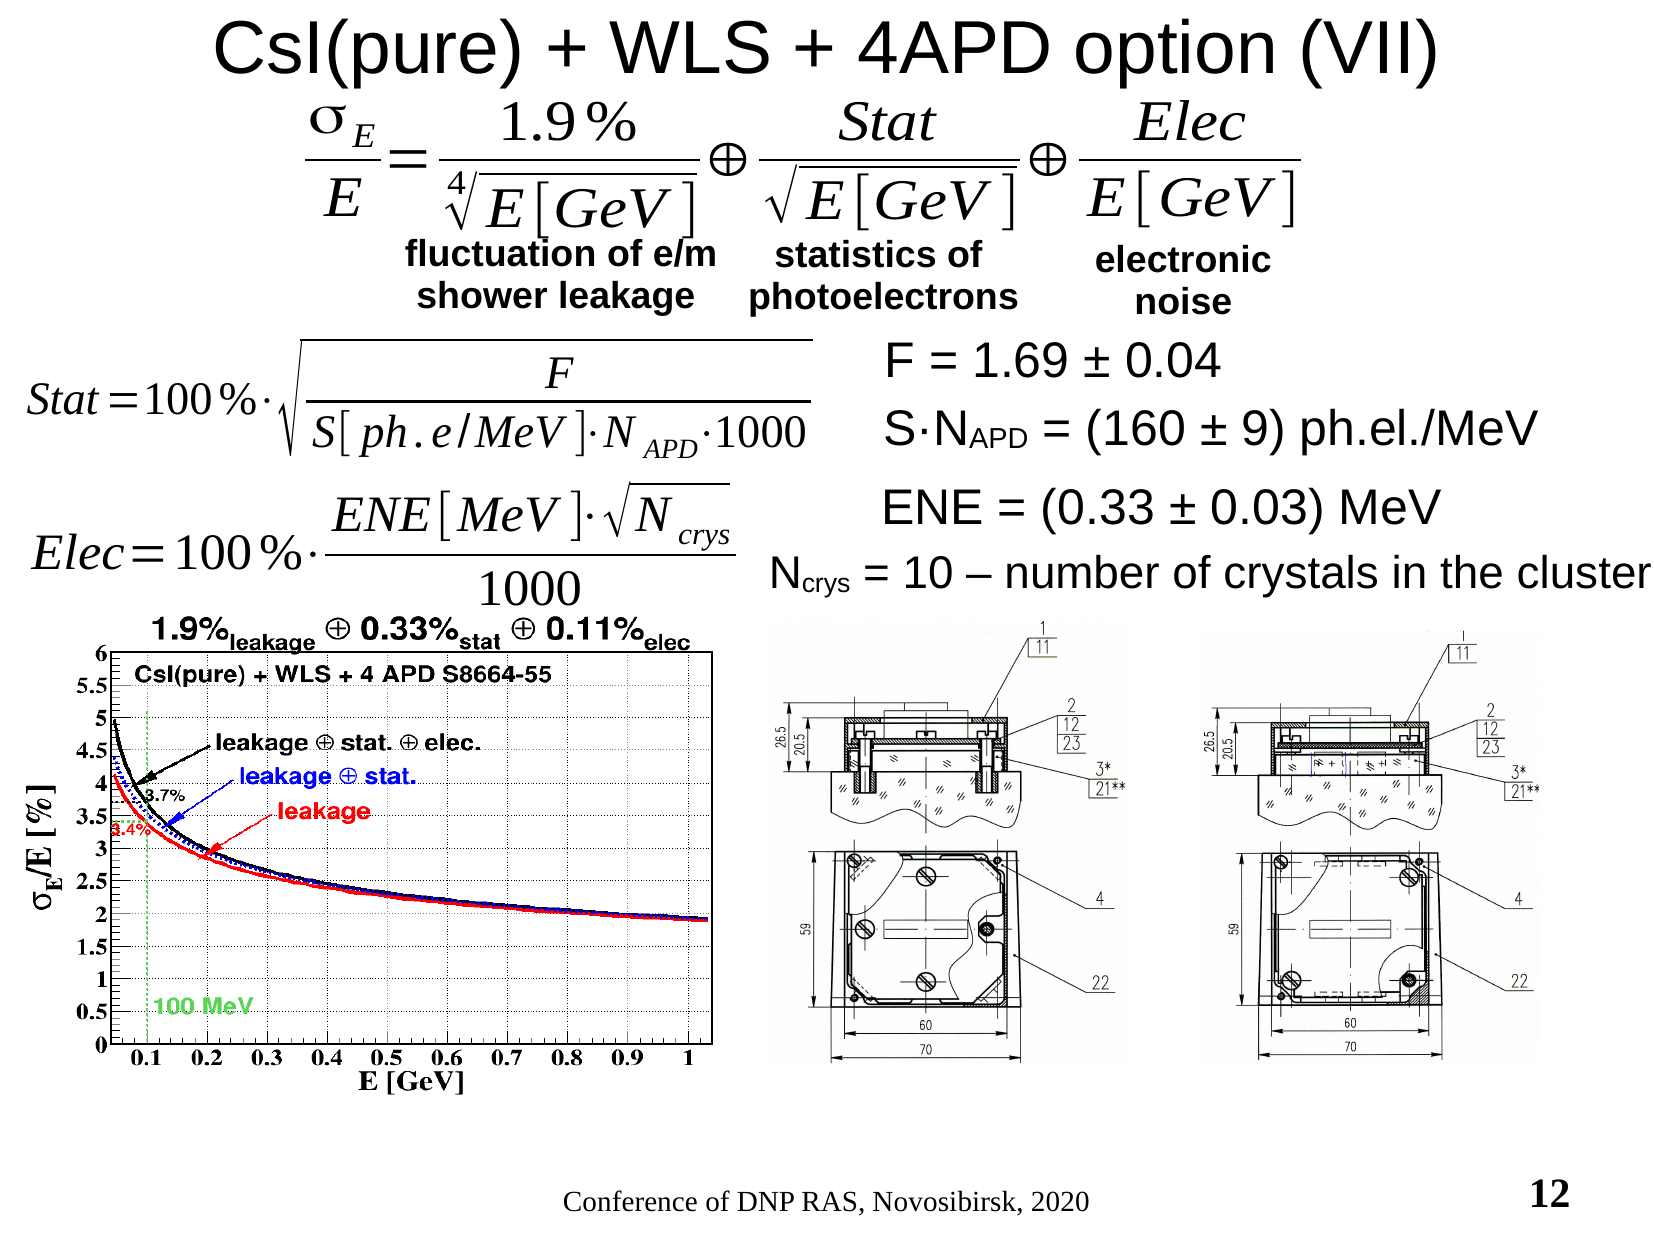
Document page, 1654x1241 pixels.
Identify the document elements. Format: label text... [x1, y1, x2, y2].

picture [1200, 629, 1539, 1066]
text_box S·NAPD = (160 ± 9) ph.el./MeV [868, 392, 1552, 481]
chart [15, 336, 826, 466]
text_box fluctuation of e/m shower leakage [390, 225, 751, 331]
chart [285, 90, 1321, 241]
text_box electronic noise [1080, 231, 1287, 331]
text_box F = 1.69 ± 0.04 [870, 325, 1238, 392]
text_box Ncrys = 10 – number of crystals in the cluster [754, 540, 1654, 622]
picture [769, 619, 1126, 1066]
picture [4, 610, 755, 1100]
text_box statistics of photoelectrons [733, 226, 1034, 326]
title CsI(pure) + WLS + 4APD option (VII) [82, 5, 1571, 91]
chart [15, 480, 751, 610]
text_box ENE = (0.33 ± 0.03) MeV [866, 471, 1457, 540]
